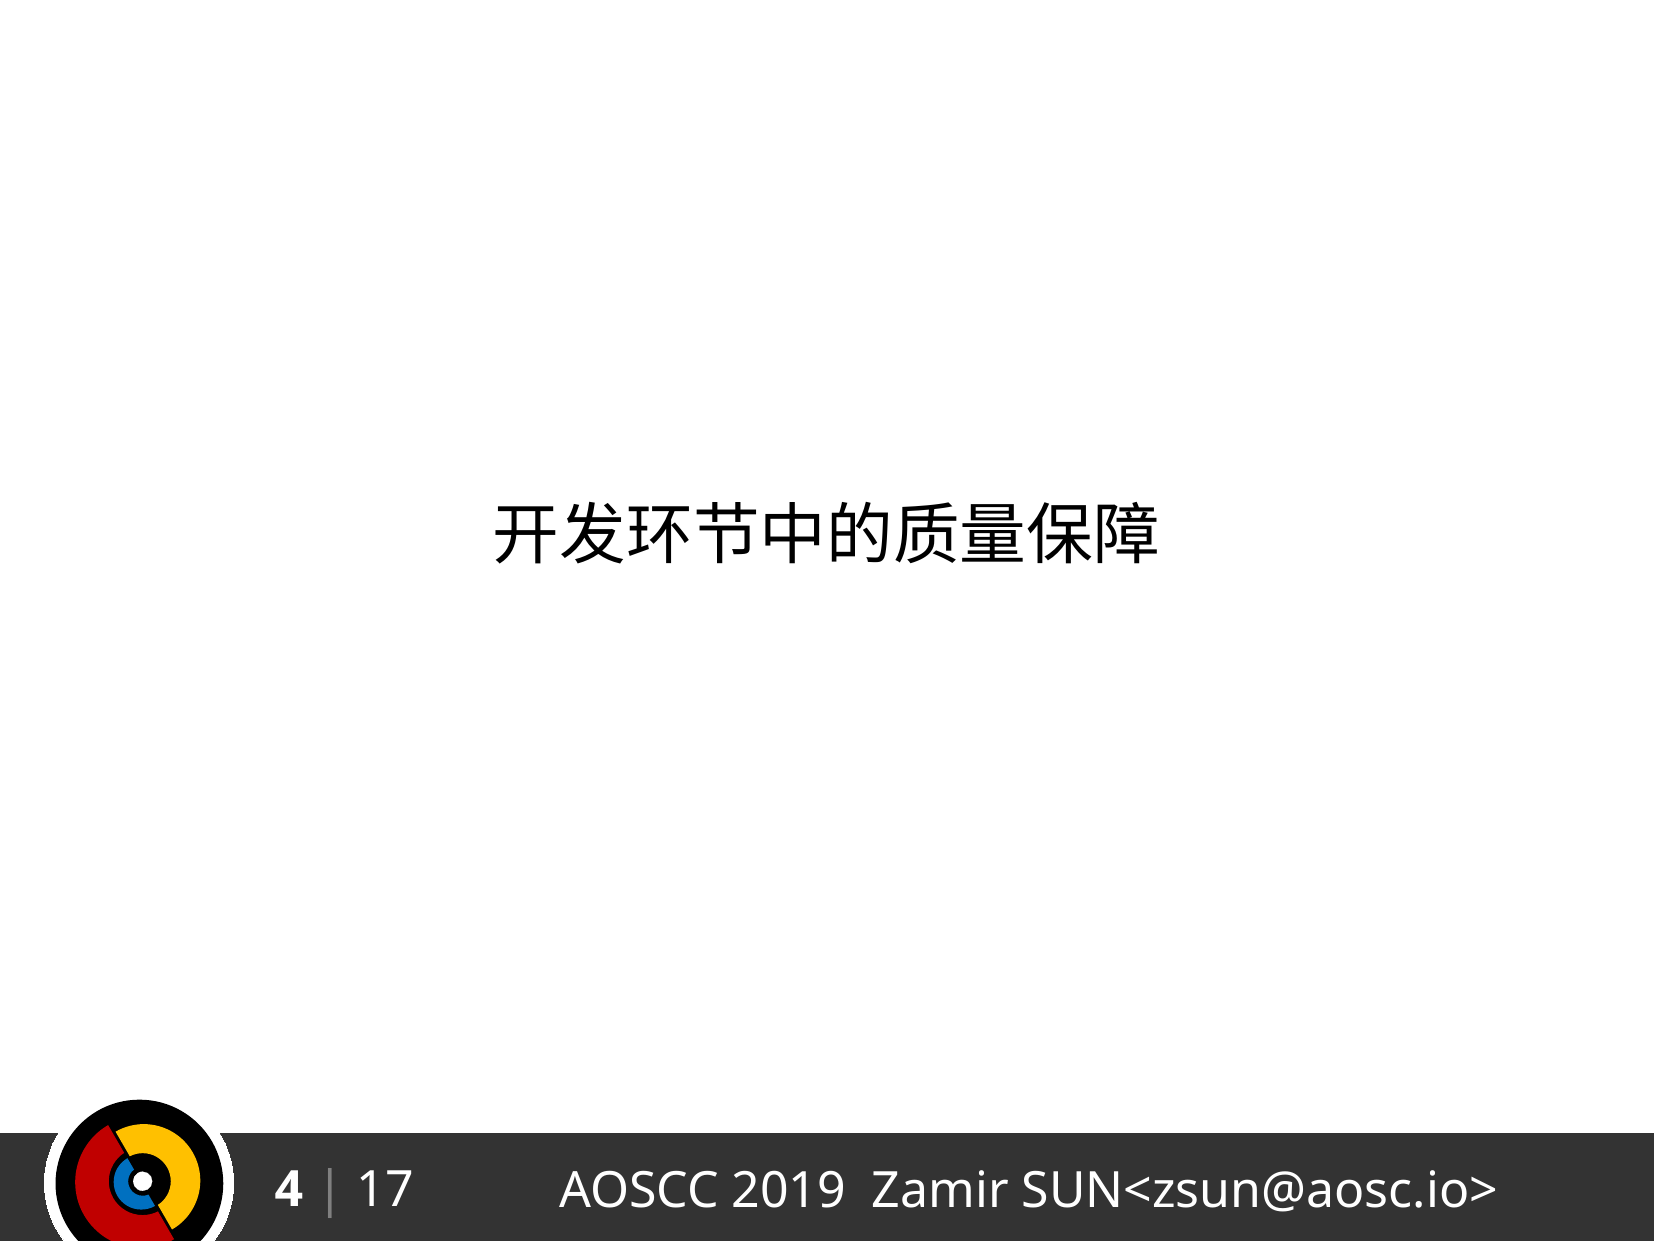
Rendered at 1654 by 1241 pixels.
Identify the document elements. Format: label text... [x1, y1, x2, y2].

subtitle 开发环节中的质量保障 [82, 49, 1571, 1010]
